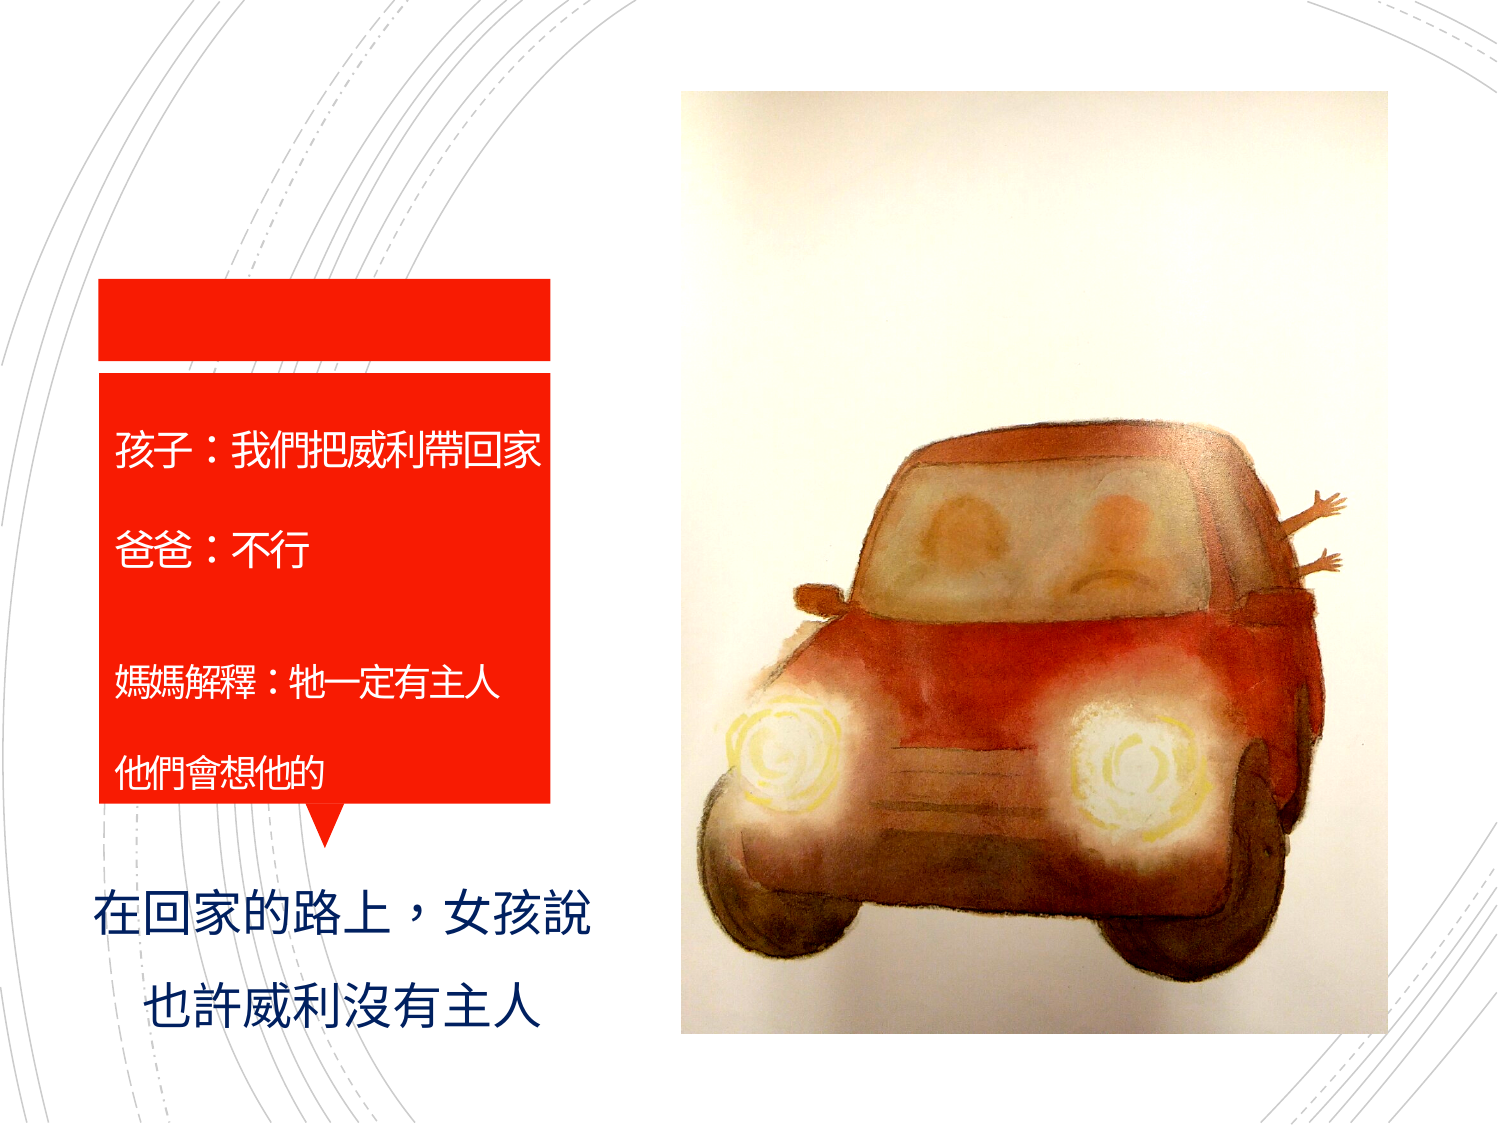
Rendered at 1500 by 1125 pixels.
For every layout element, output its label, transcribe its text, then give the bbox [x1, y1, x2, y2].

title 孩子：我們把威利帶回家 爸爸：不行 [76, 349, 609, 491]
text_box 在回家的路上，女孩說 也許威利沒有主人 [29, 834, 656, 1071]
picture [681, 91, 1388, 1034]
text_box 媽媽解釋：牠一定有主人 他們會想他的 [76, 491, 656, 834]
